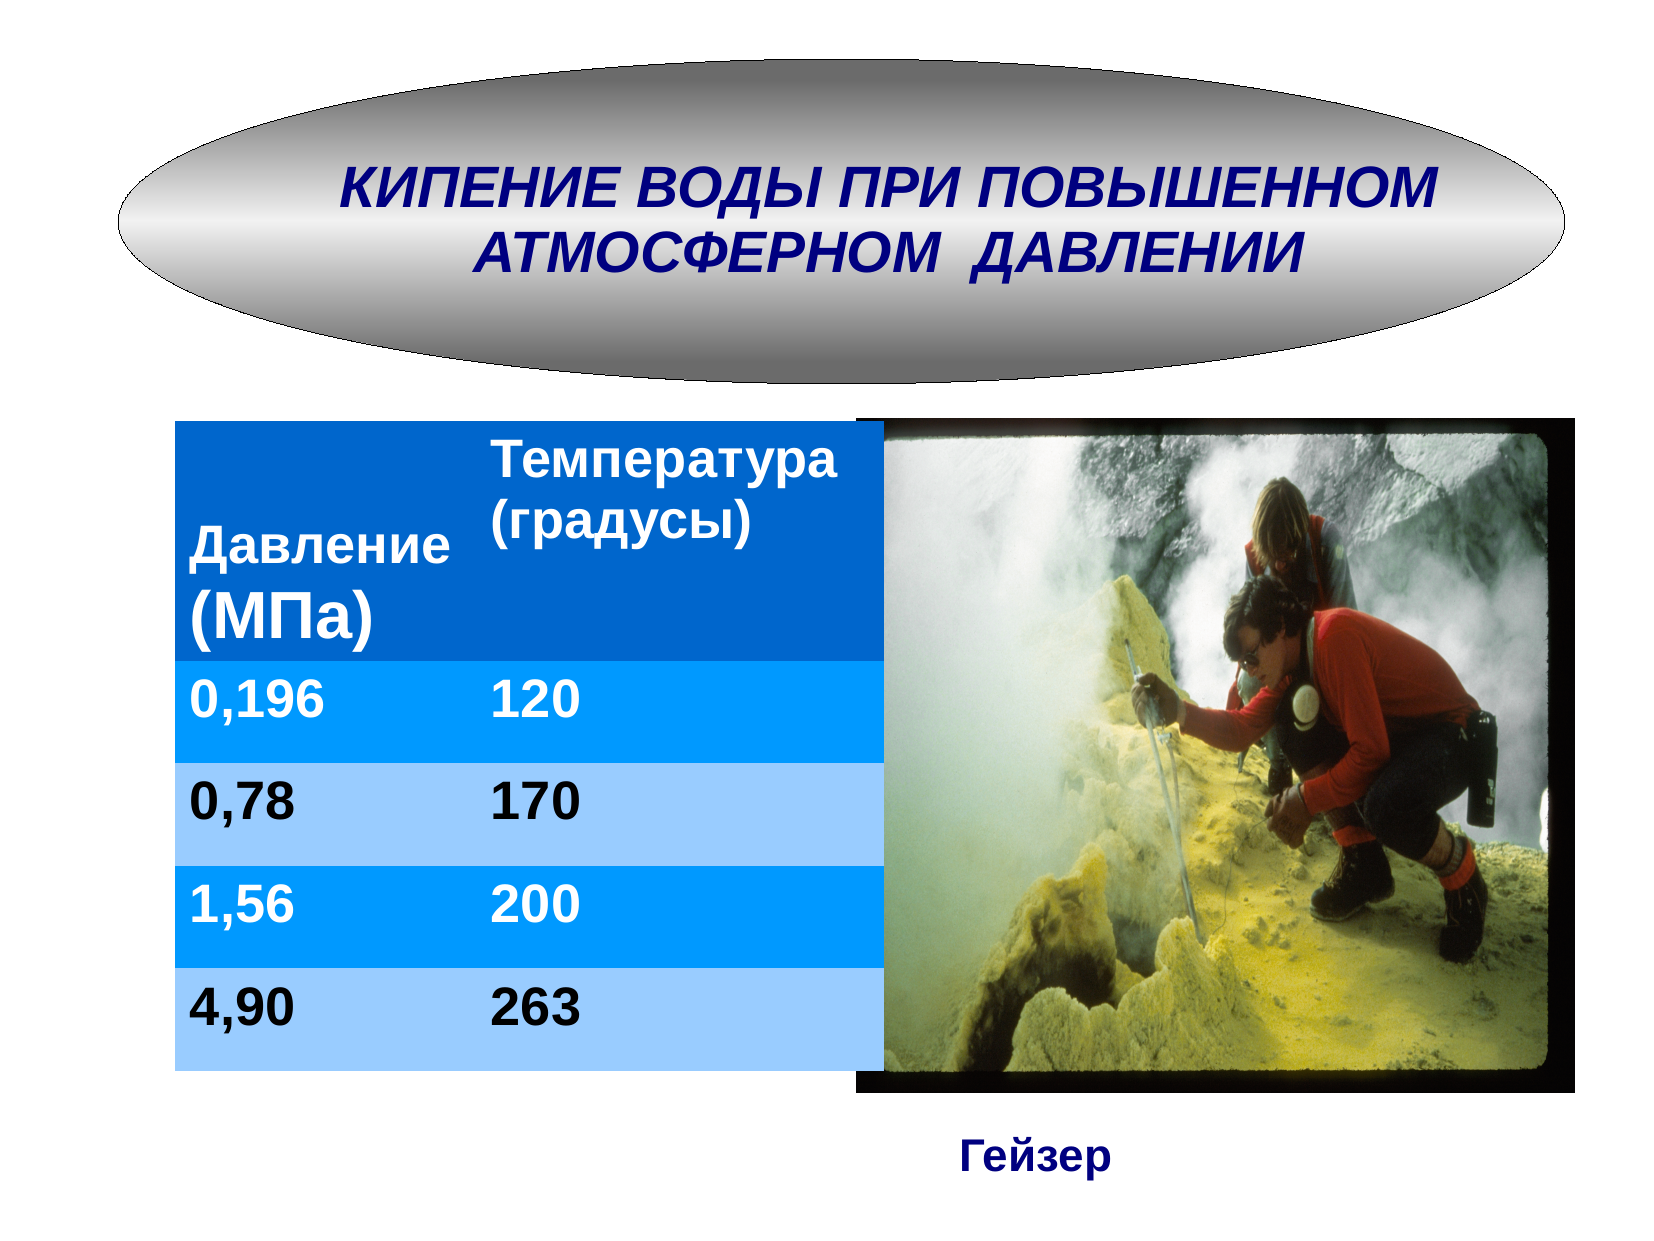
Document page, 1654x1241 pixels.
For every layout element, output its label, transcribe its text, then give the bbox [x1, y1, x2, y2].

text_box [118, 59, 1565, 384]
table_cell 200 [476, 866, 884, 968]
table_cell 170 [476, 763, 884, 866]
table_cell 0,196 [175, 661, 476, 763]
table_cell 120 [476, 661, 884, 763]
table_cell 0,78 [175, 763, 476, 866]
table_header Температура (градусы) [476, 421, 884, 661]
table_header Давление (МПа) [175, 421, 476, 661]
table_cell 263 [476, 968, 884, 1071]
picture [856, 418, 1575, 1093]
text_box Гейзер [944, 1122, 1128, 1190]
table_cell 1,56 [175, 866, 476, 968]
table_cell 4,90 [175, 968, 476, 1071]
text_box КИПЕНИЕ ВОДЫ ПРИ ПОВЫШЕННОМ АТМОСФЕРНОМ ДАВЛЕНИИ [324, 147, 1453, 296]
